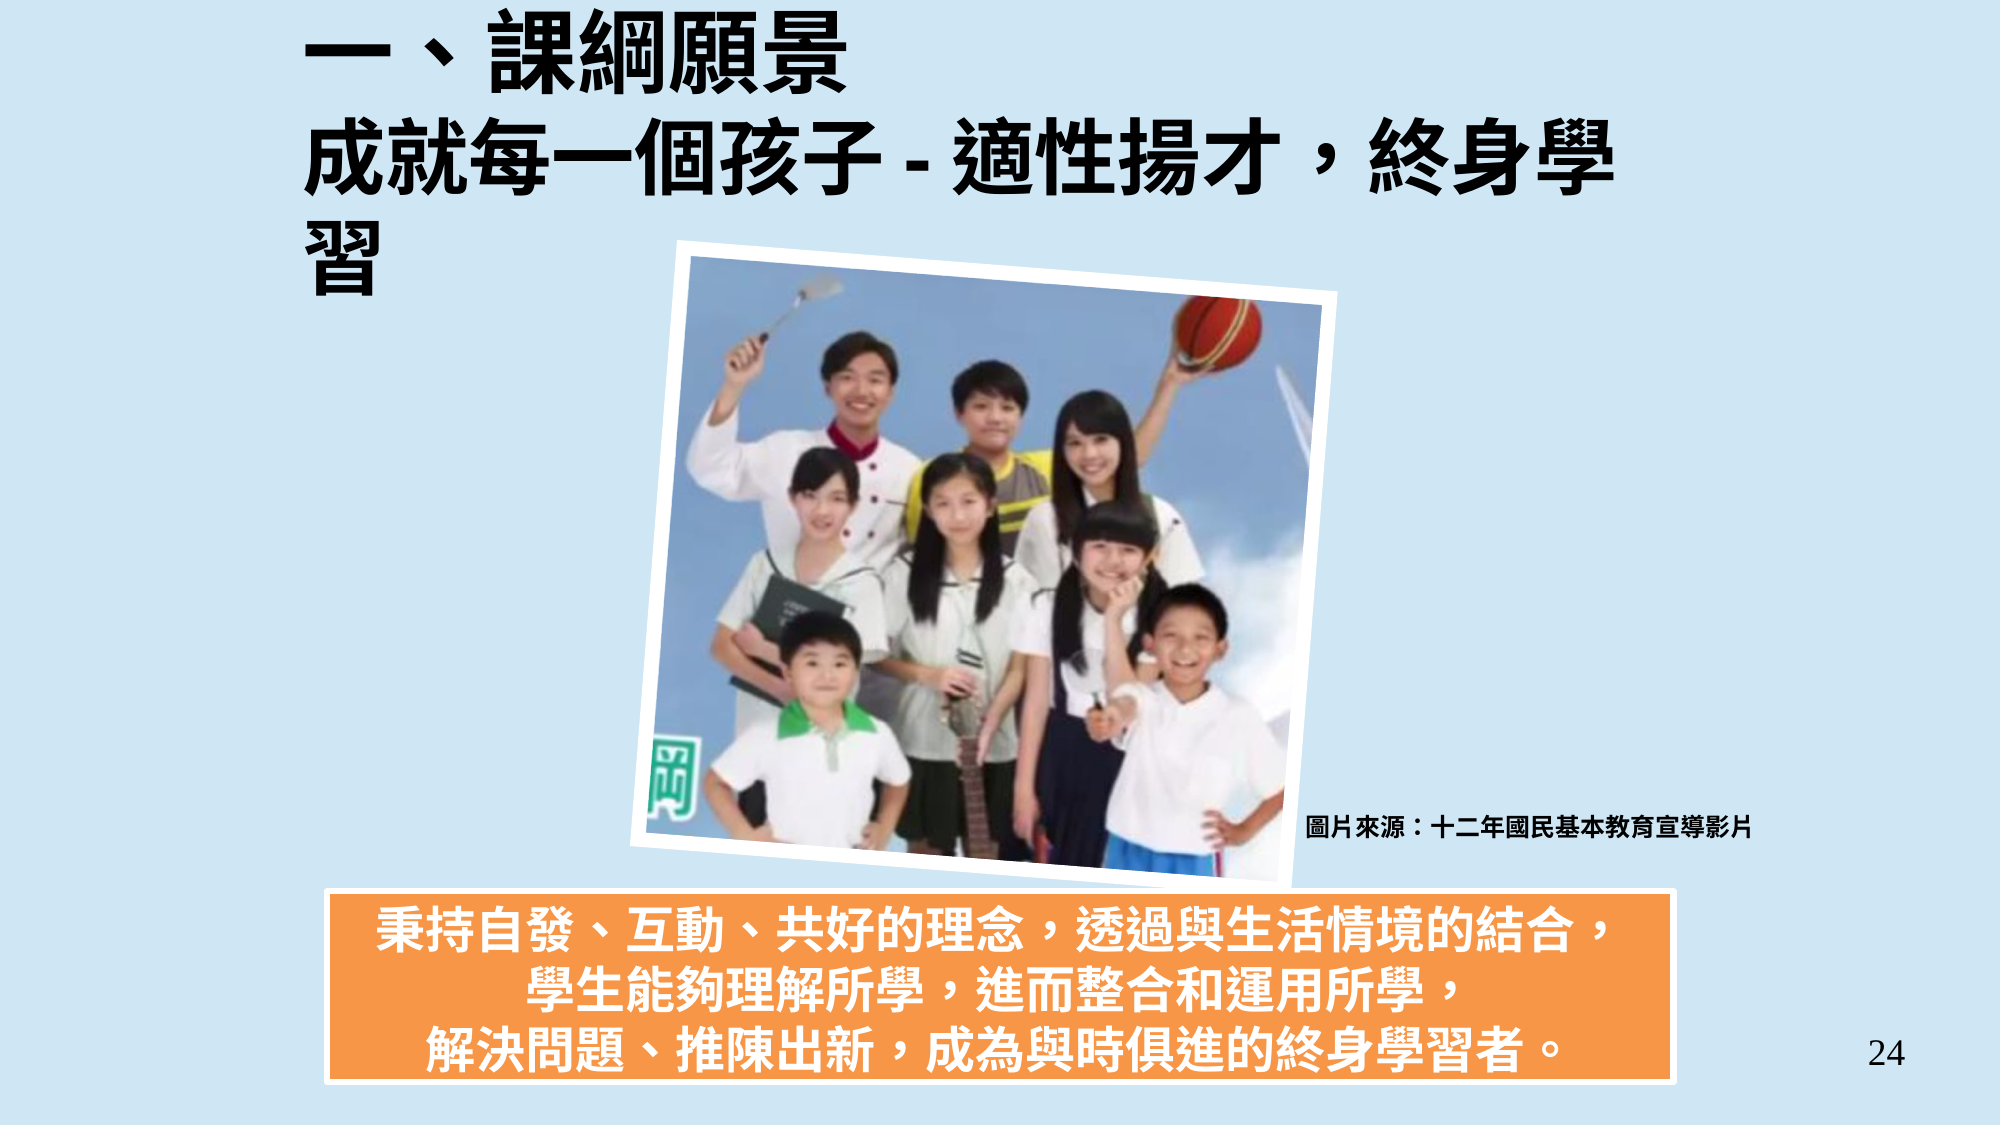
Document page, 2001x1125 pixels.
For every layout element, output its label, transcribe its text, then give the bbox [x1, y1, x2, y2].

text_box 一、課綱願景 成就每一個孩子-適性揚才，終身學習 [287, 41, 1714, 259]
text_box 圖片來源：十二年國民基本教育宣導影片 [1290, 804, 1776, 850]
slide_number <編號> [1853, 1020, 1974, 1106]
text_box 秉持自發、互動、共好的理念，透過與生活情境的結合， 學生能夠理解所學，進而整合和運用所學， 解決問題、推陳出新，成為與時俱進的終身學習者。 [326, 891, 1674, 1083]
picture [645, 259, 1323, 882]
